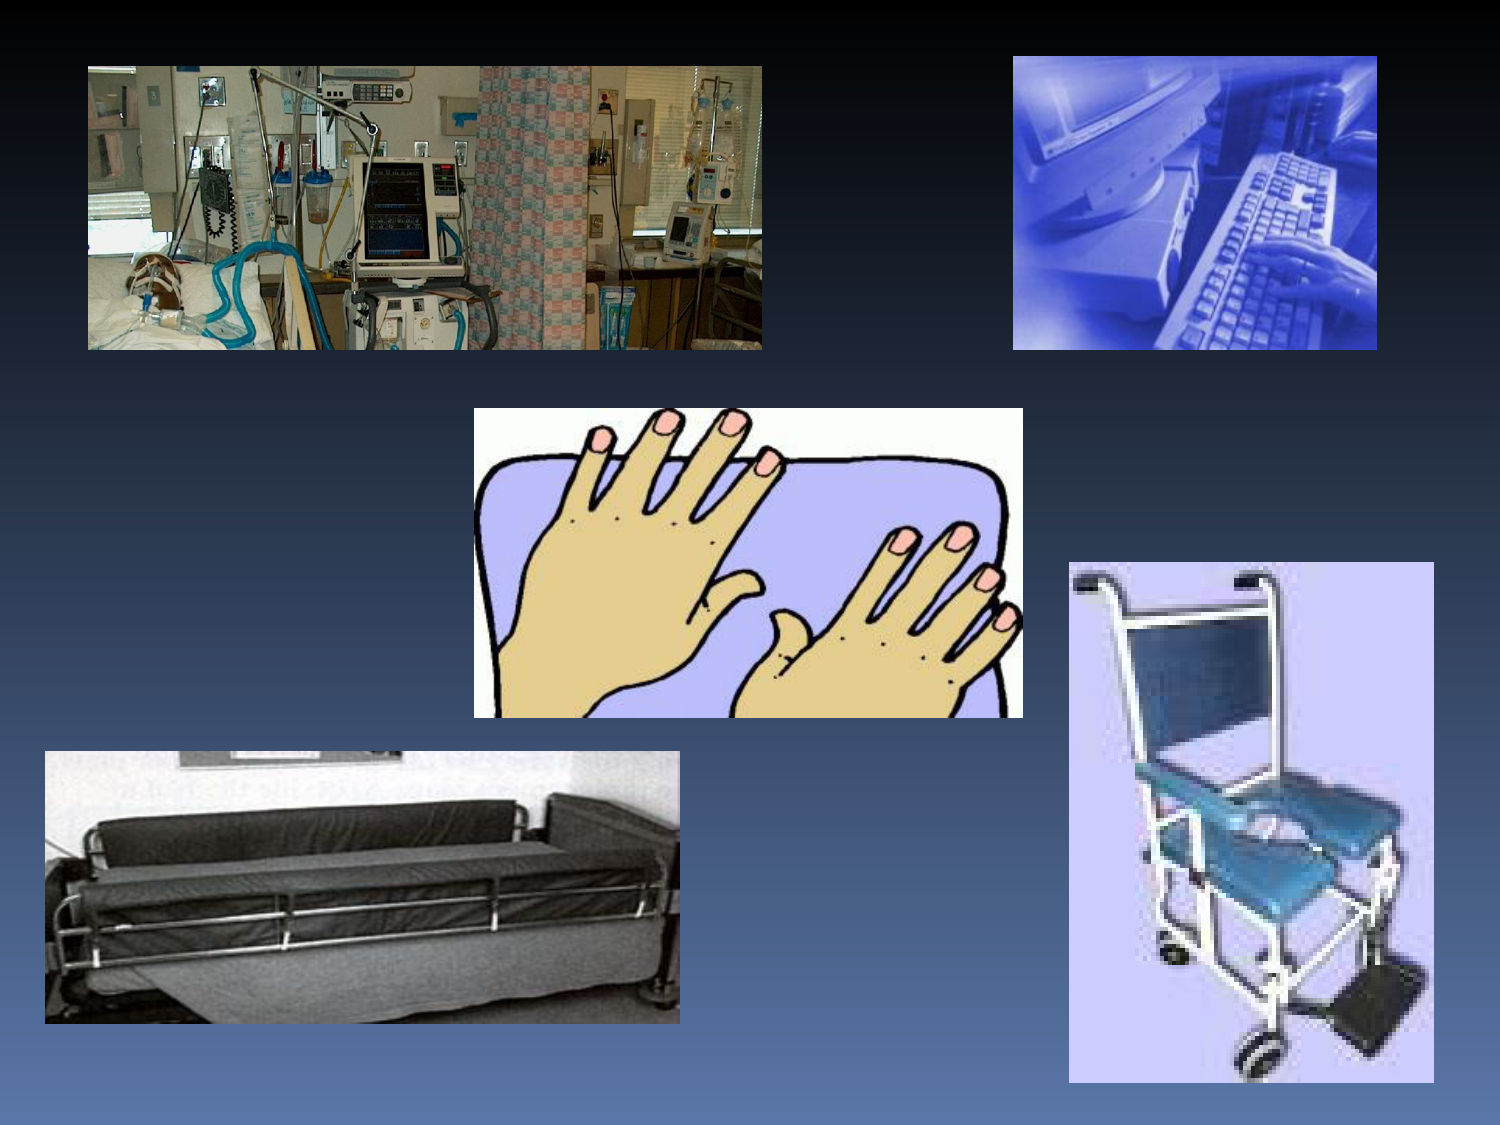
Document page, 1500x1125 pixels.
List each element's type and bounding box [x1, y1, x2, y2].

picture [1013, 56, 1377, 351]
picture [1069, 562, 1434, 1083]
picture [474, 408, 1023, 718]
picture [45, 751, 680, 1024]
picture [88, 66, 762, 351]
